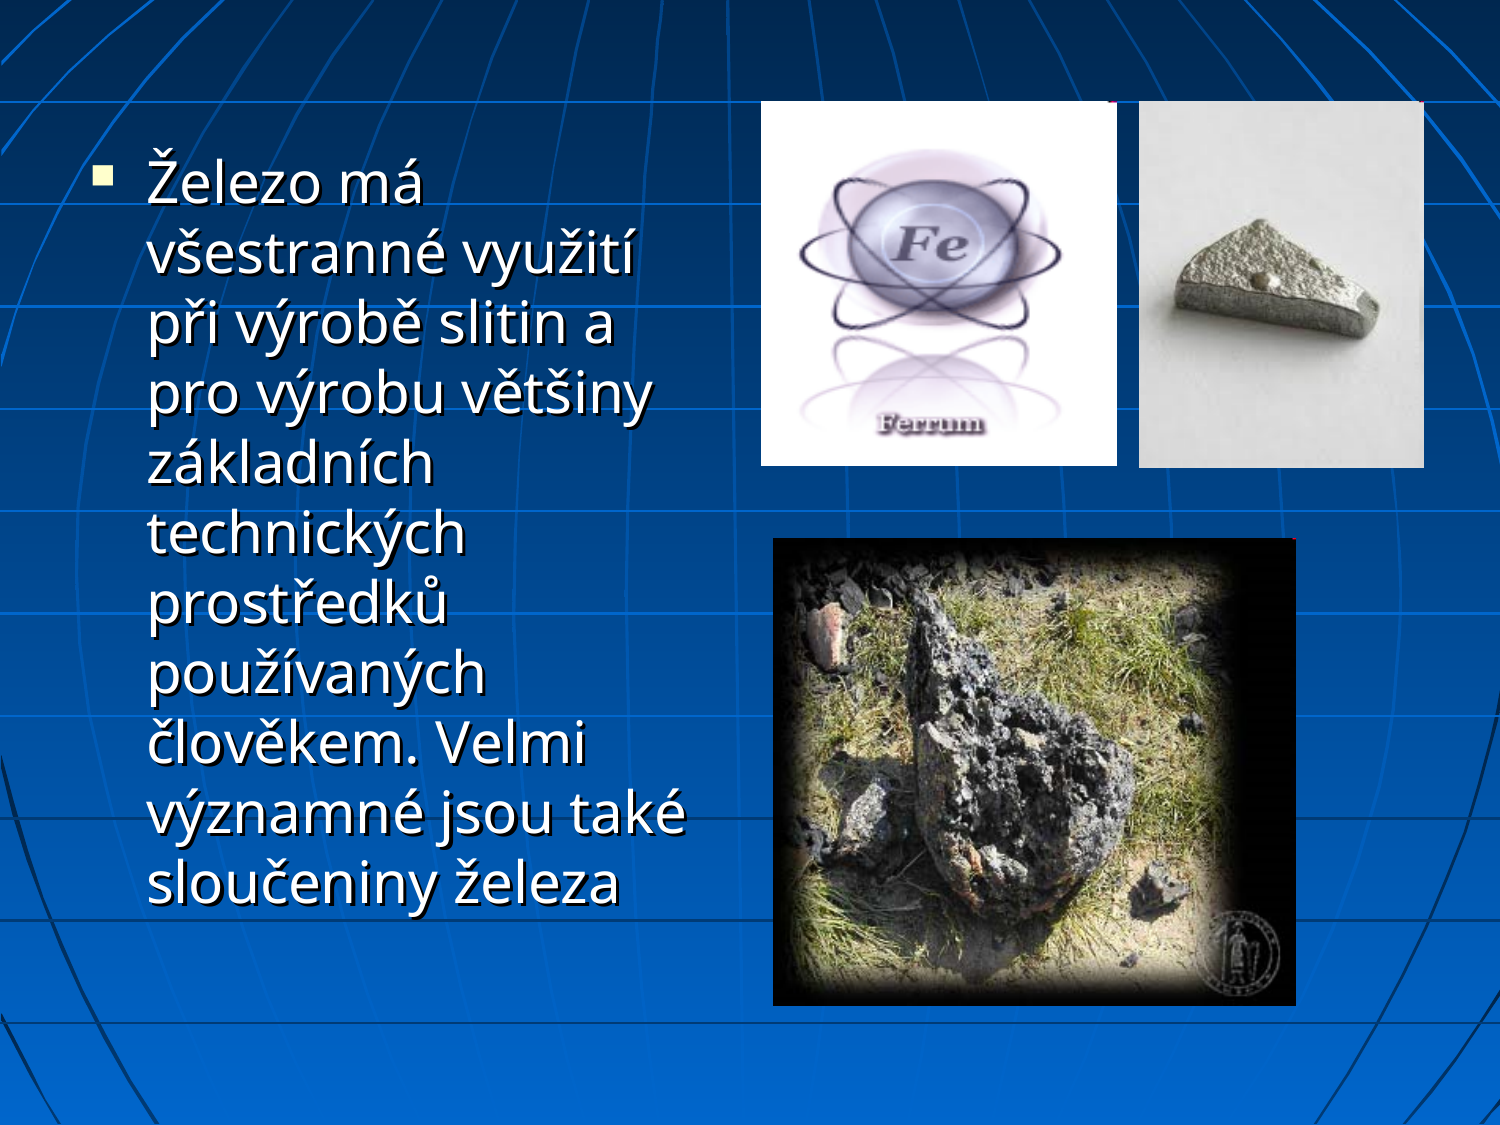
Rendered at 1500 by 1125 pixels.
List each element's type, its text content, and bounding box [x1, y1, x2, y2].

picture [761, 101, 1117, 466]
picture [1139, 101, 1424, 468]
list Železo má všestranné využití při výrobě slitin a pro výrobu většiny základních technických prostředků používaných člověkem. Velmi významné jsou také sloučeniny železa [75, 137, 738, 1006]
picture [773, 538, 1296, 1006]
